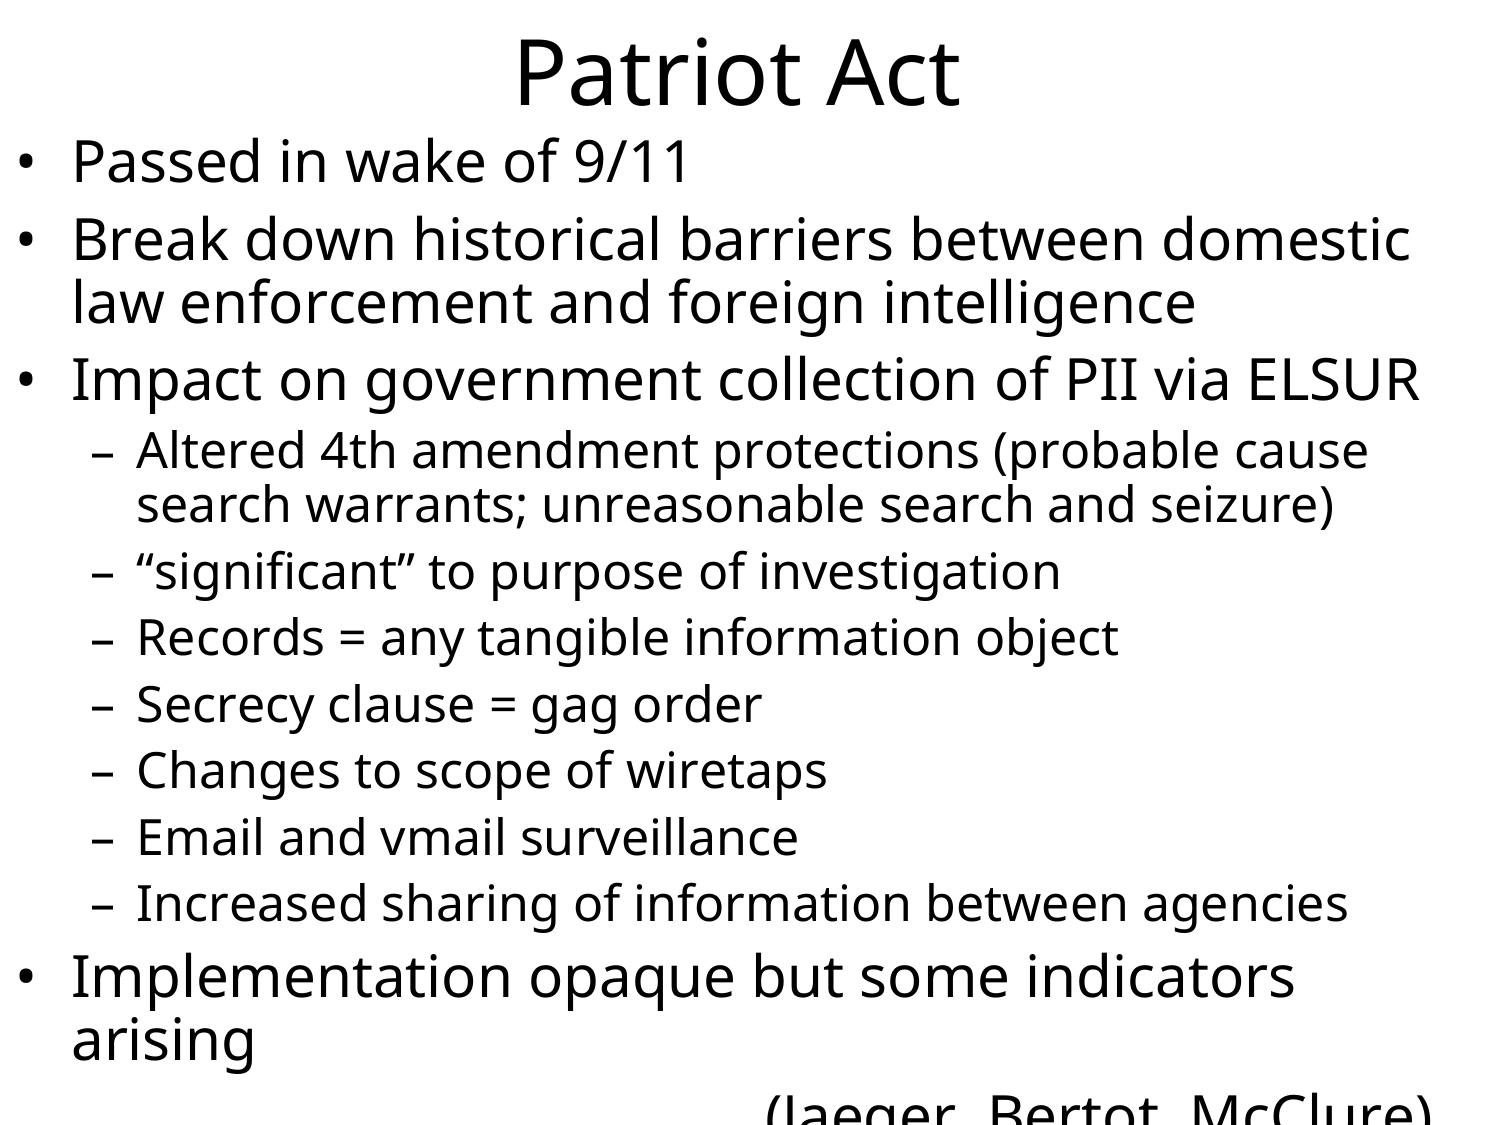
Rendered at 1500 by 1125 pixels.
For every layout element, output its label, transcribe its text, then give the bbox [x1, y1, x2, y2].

list Passed in wake of 9/11 Break down historical barriers between domestic law enforcement and foreign intelligence Impact on government collection of PII via ELSUR Altered 4th amendment protections (probable cause search warrants; unreasonable search and seizure) “significant” to purpose of investigation Records = any tangible information object Secrecy clause = gag order Changes to scope of wiretaps Email and vmail surveillance Increased sharing of information between agencies Implementation opaque but some indicators arising (Jaeger, Bertot, McClure) [0, 124, 1500, 1125]
title Patriot Act [99, 0, 1375, 124]
